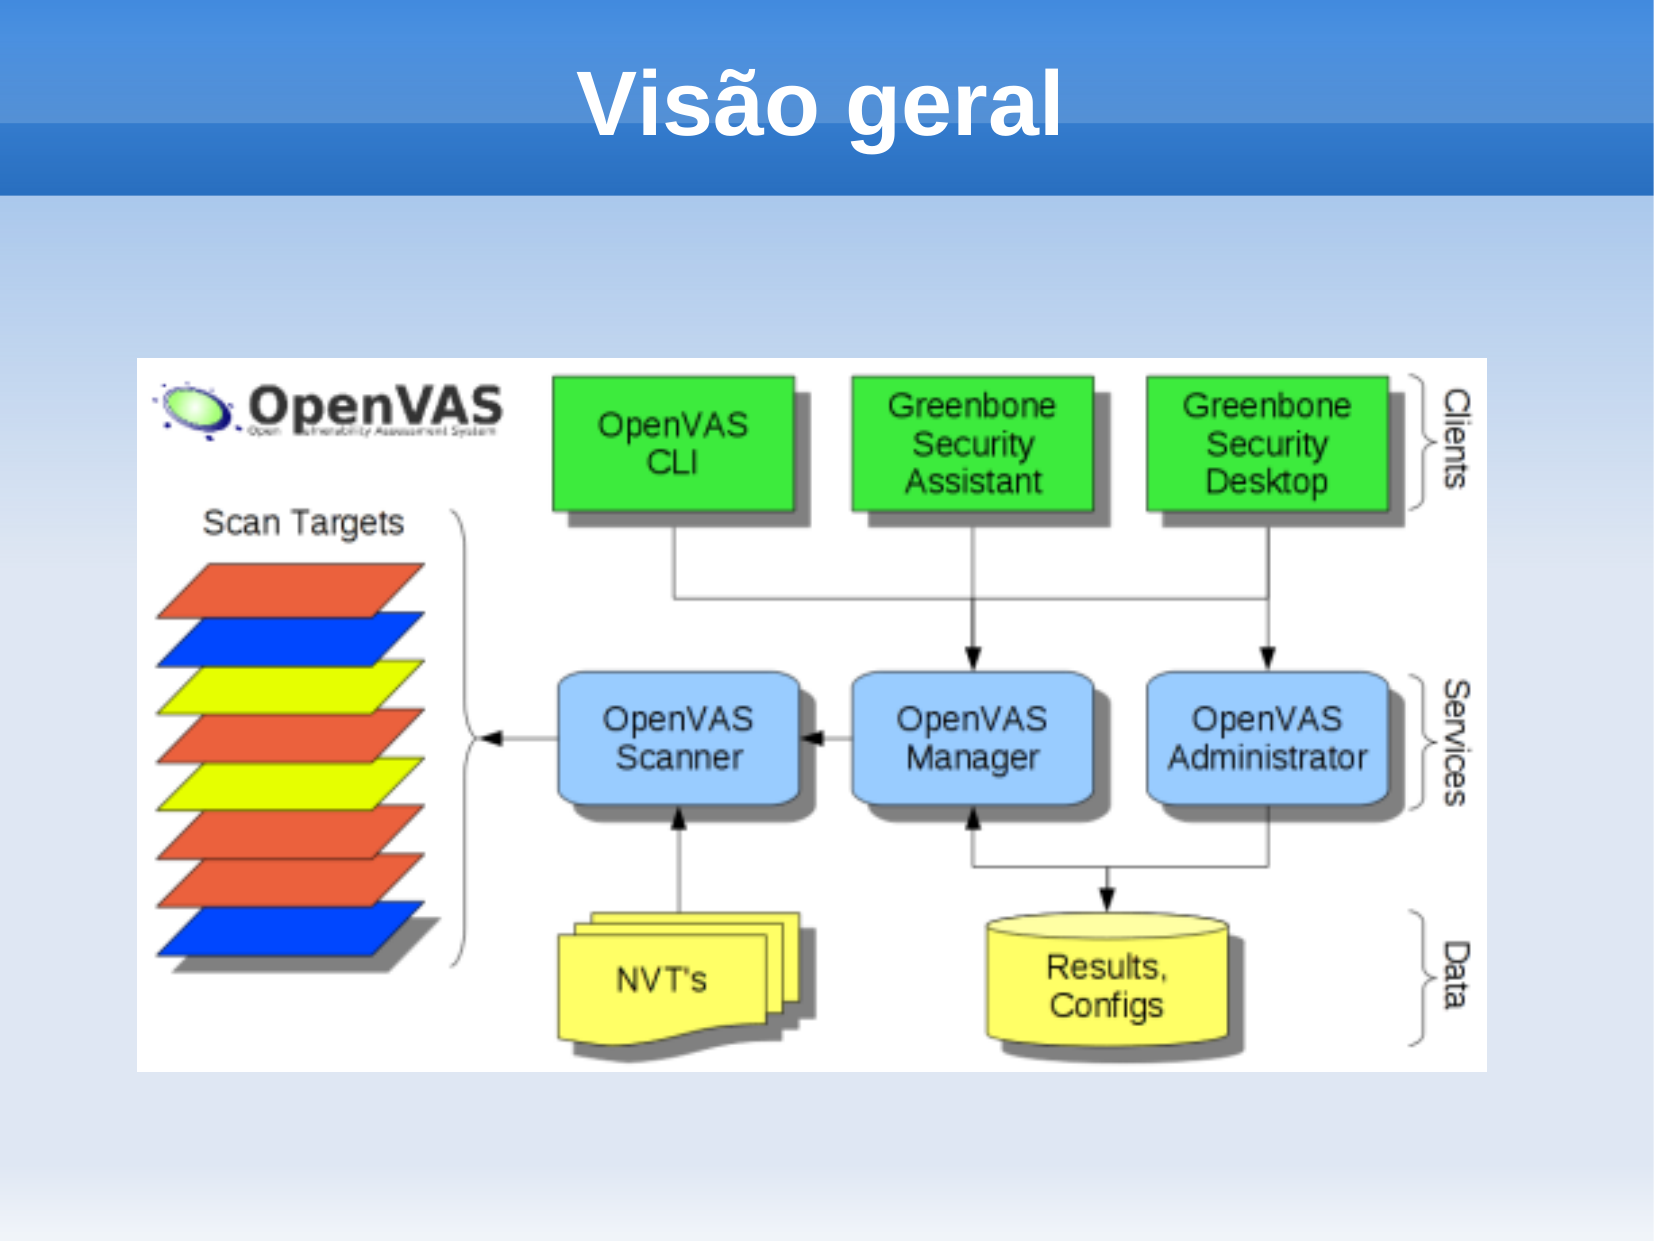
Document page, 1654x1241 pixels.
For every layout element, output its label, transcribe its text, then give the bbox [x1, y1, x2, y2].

picture [0, 0, 1654, 1241]
title Visão geral [76, 0, 1565, 208]
